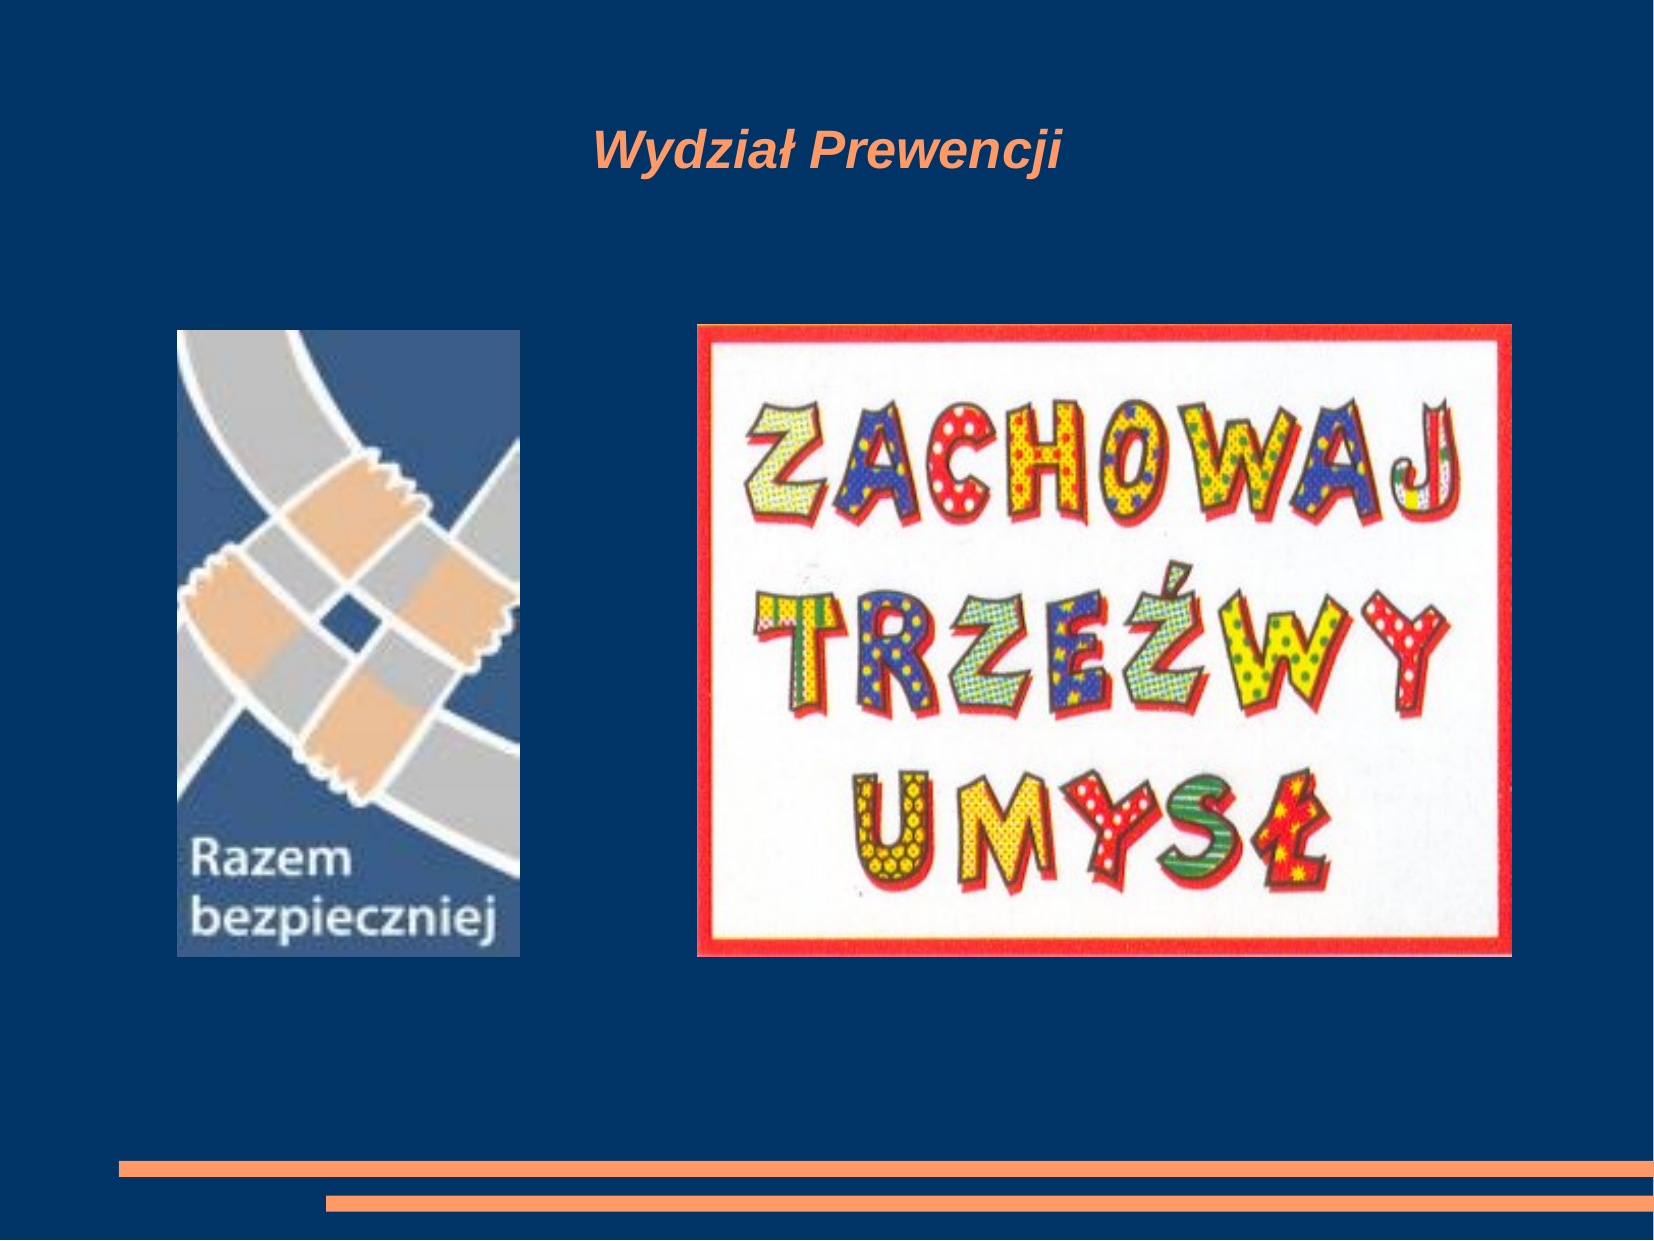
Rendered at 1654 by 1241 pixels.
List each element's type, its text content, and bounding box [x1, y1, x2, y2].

picture [697, 324, 1512, 957]
picture [177, 330, 520, 957]
title Wydział Prewencji [121, 46, 1534, 254]
